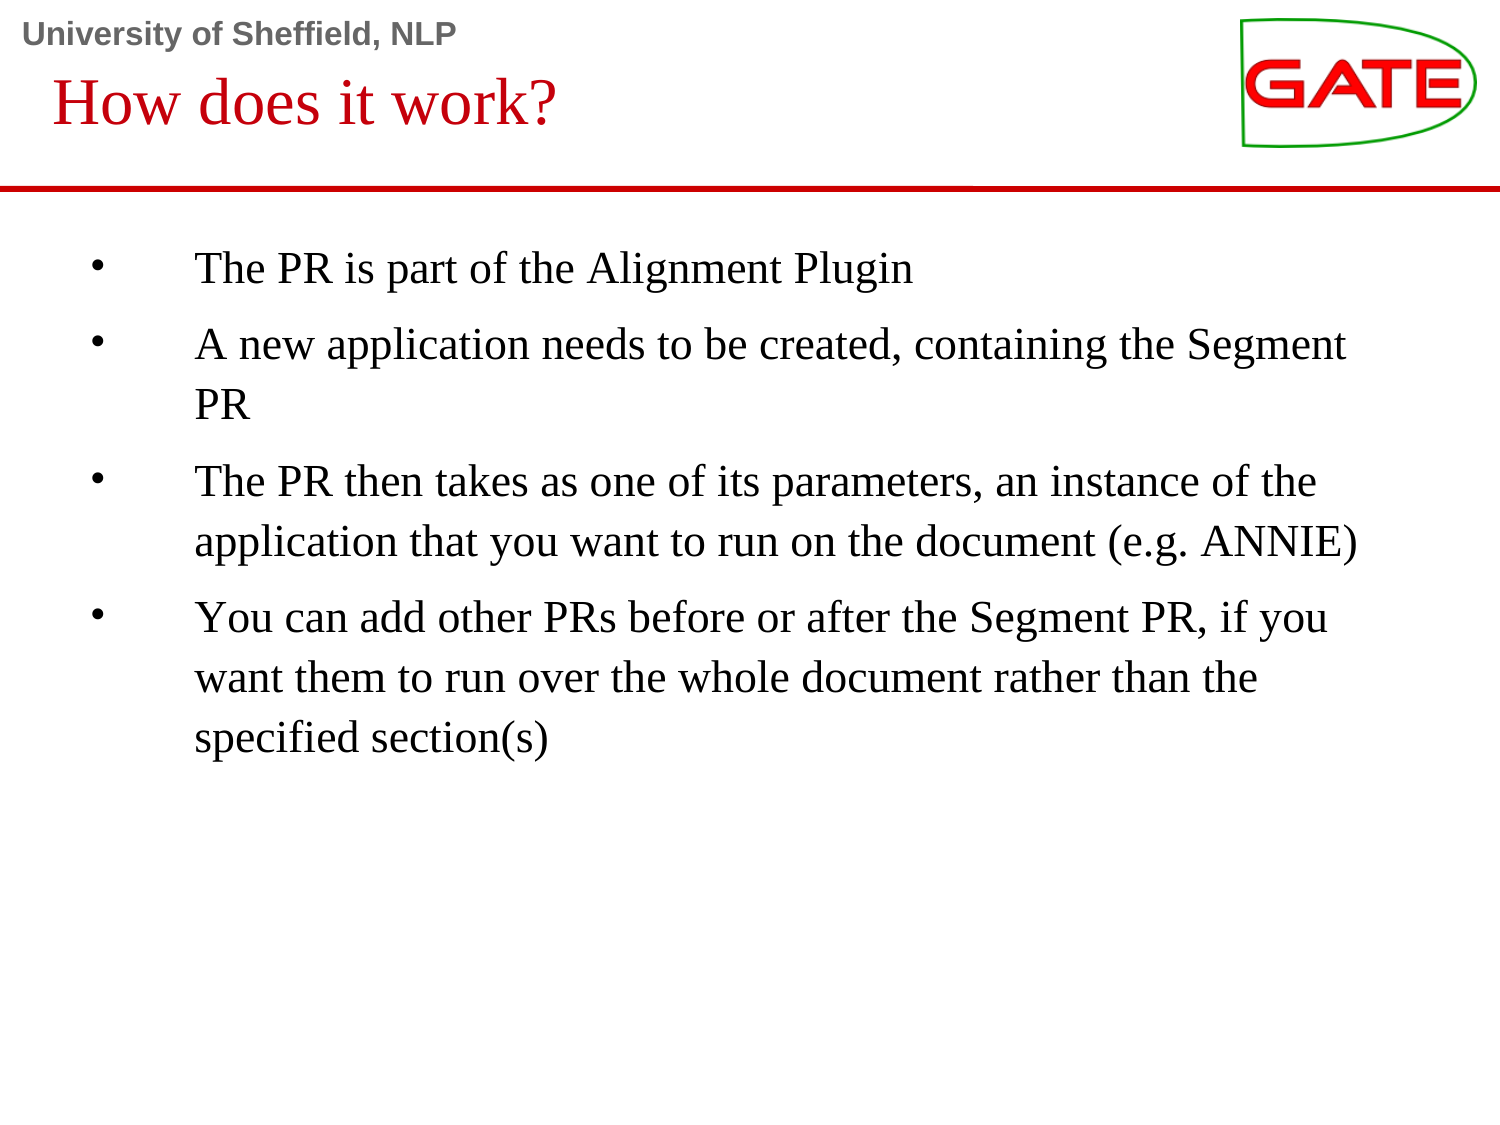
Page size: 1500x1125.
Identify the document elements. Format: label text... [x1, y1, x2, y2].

list The PR is part of the Alignment Plugin A new application needs to be created, containing the Segment PR The PR then takes as one of its parameters, an instance of the application that you want to run on the document (e.g. ANNIE) You can add other PRs before or after the Segment PR, if you want them to run over the whole document rather than the specified section(s) [75, 224, 1418, 1125]
picture [1380, 18, 1477, 148]
title How does it work? [37, 0, 1380, 197]
